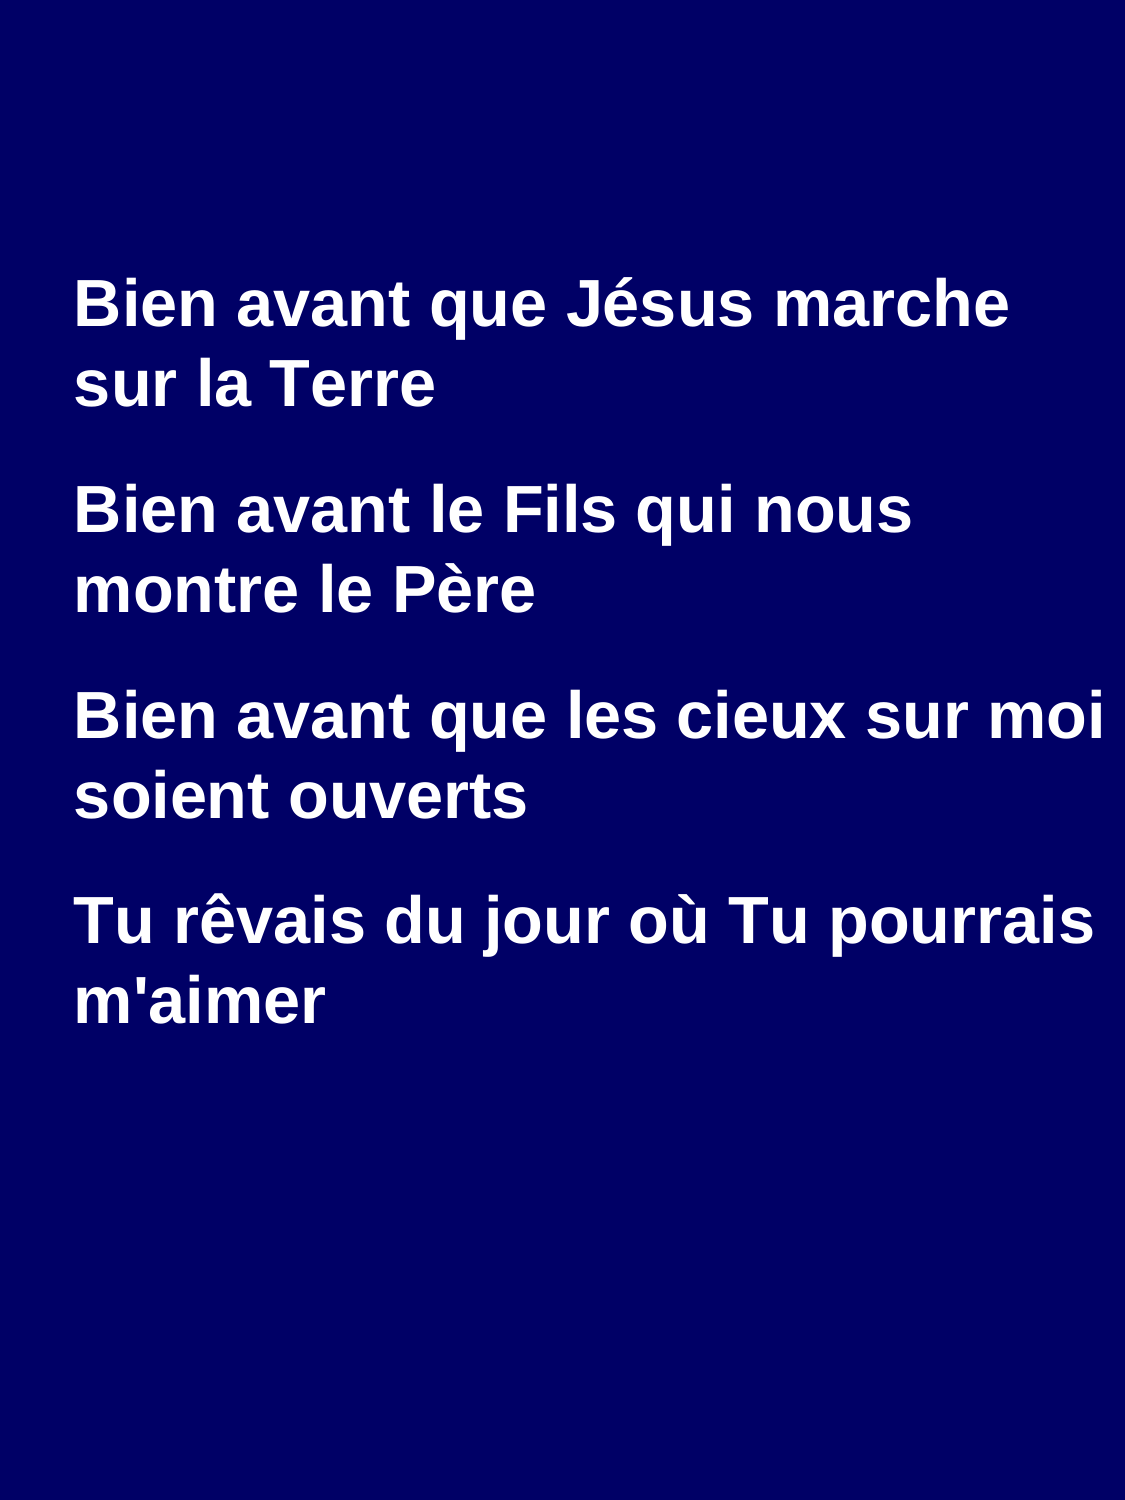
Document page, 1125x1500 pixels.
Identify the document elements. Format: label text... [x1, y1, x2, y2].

text_box Bien avant que Jésus marche sur la Terre Bien avant le Fils qui nous montre le Père Bien avant que les cieux sur moi soient ouverts Tu rêvais du jour où Tu pourrais m'aimer [59, 136, 1125, 1241]
